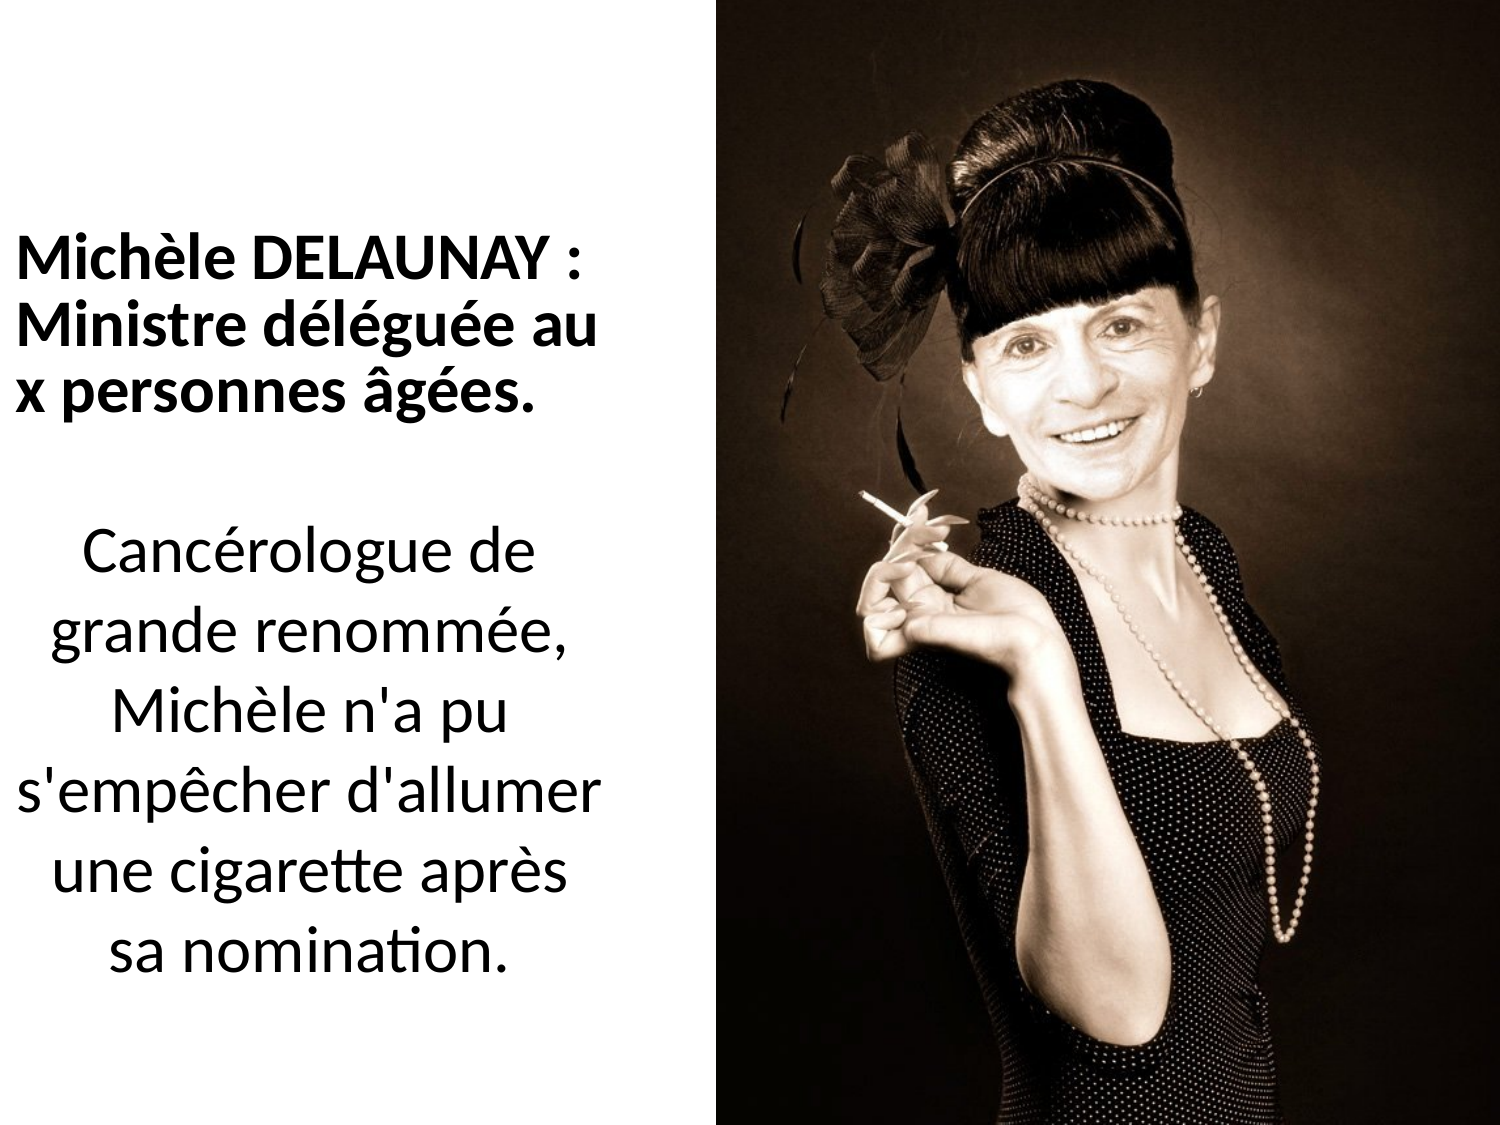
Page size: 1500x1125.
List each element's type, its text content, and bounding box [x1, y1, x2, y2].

picture [716, 0, 1500, 1125]
title Michèle DELAUNAY : Ministre déléguée aux personnes âgées. Cancérologue de grande renommée, Michèle n'a pu s'empêcher d'allumer une cigarette après sa nomination. [0, 0, 621, 1125]
